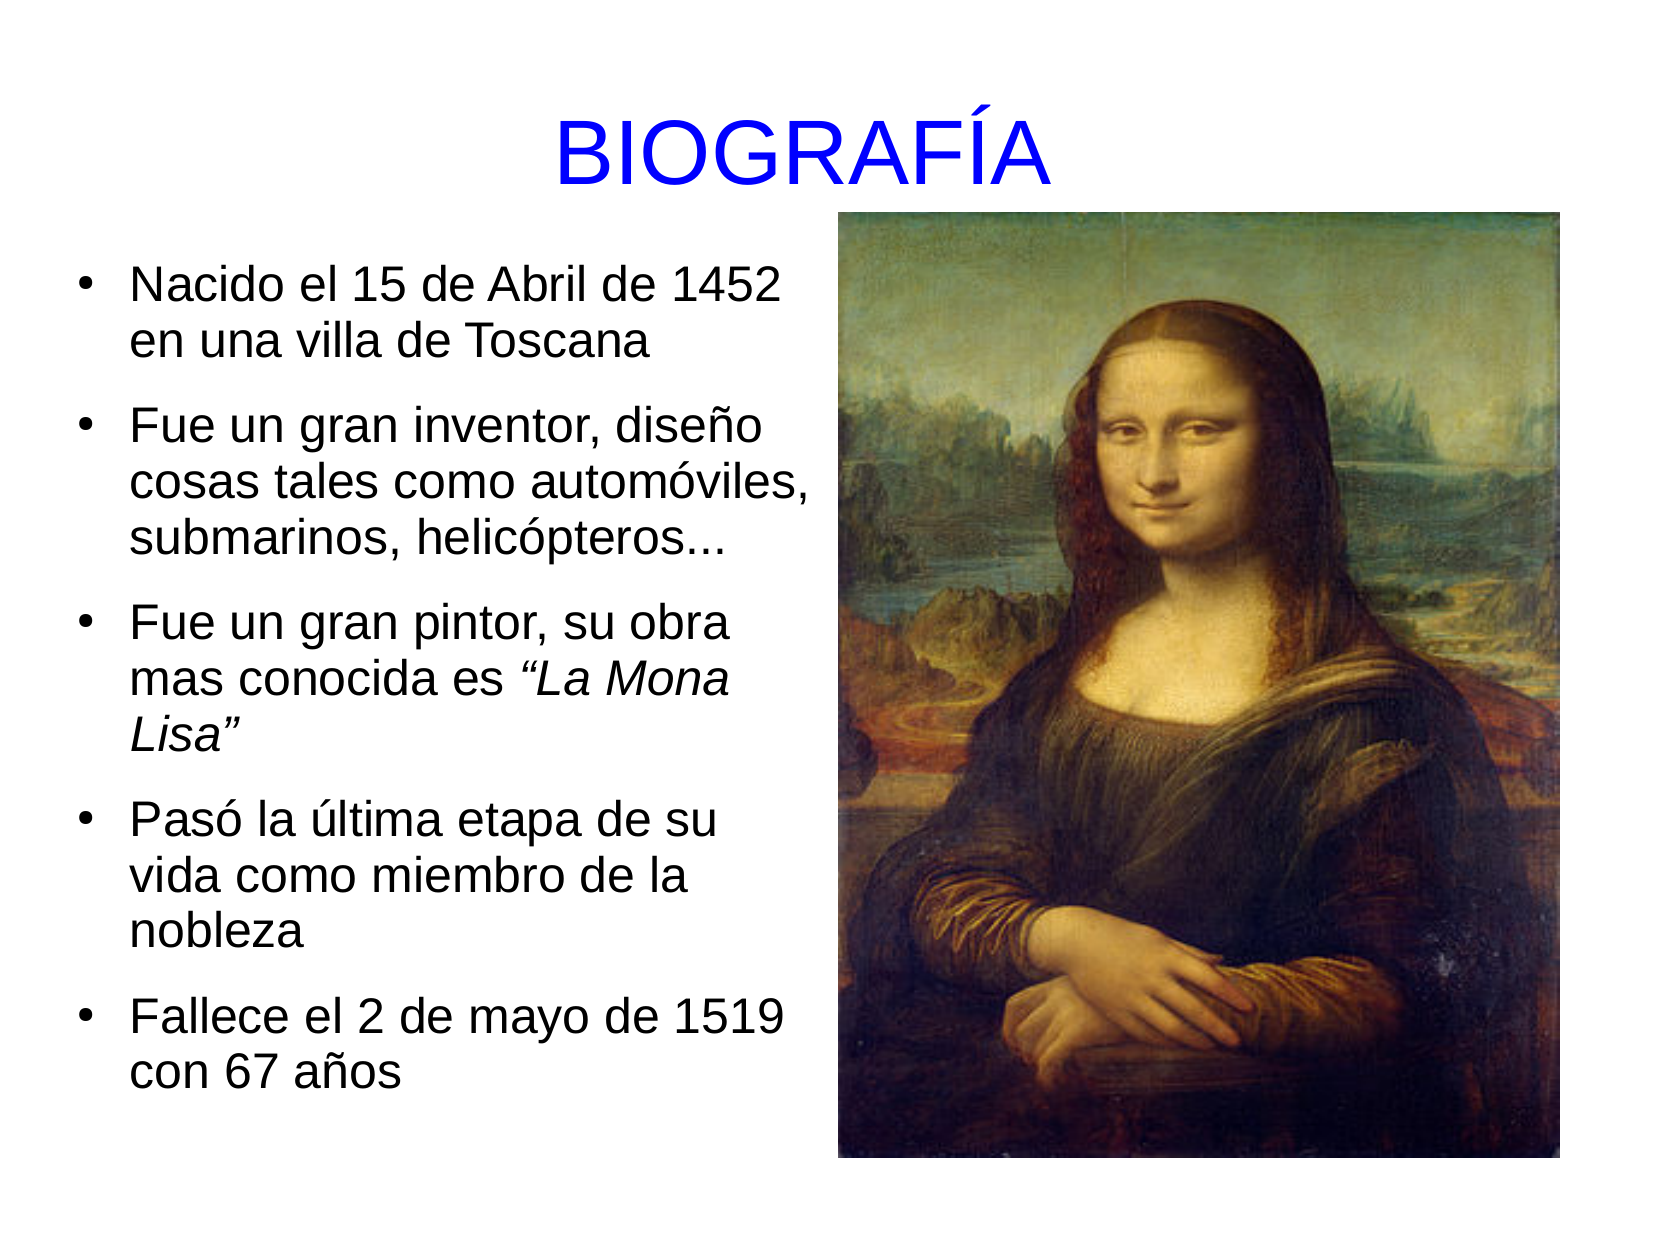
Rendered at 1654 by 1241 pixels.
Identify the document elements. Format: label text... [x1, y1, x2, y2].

title BIOGRAFÍA [59, 49, 1548, 257]
picture [838, 212, 1560, 1158]
list Nacido el 15 de Abril de 1452 en una villa de Toscana Fue un gran inventor, diseño cosas tales como automóviles, submarinos, helicópteros... Fue un gran pintor, su obra mas conocida es “La Mona Lisa” Pasó la última etapa de su vida como miembro de la nobleza Fallece el 2 de mayo de 1519 con 67 años [59, 256, 815, 1134]
